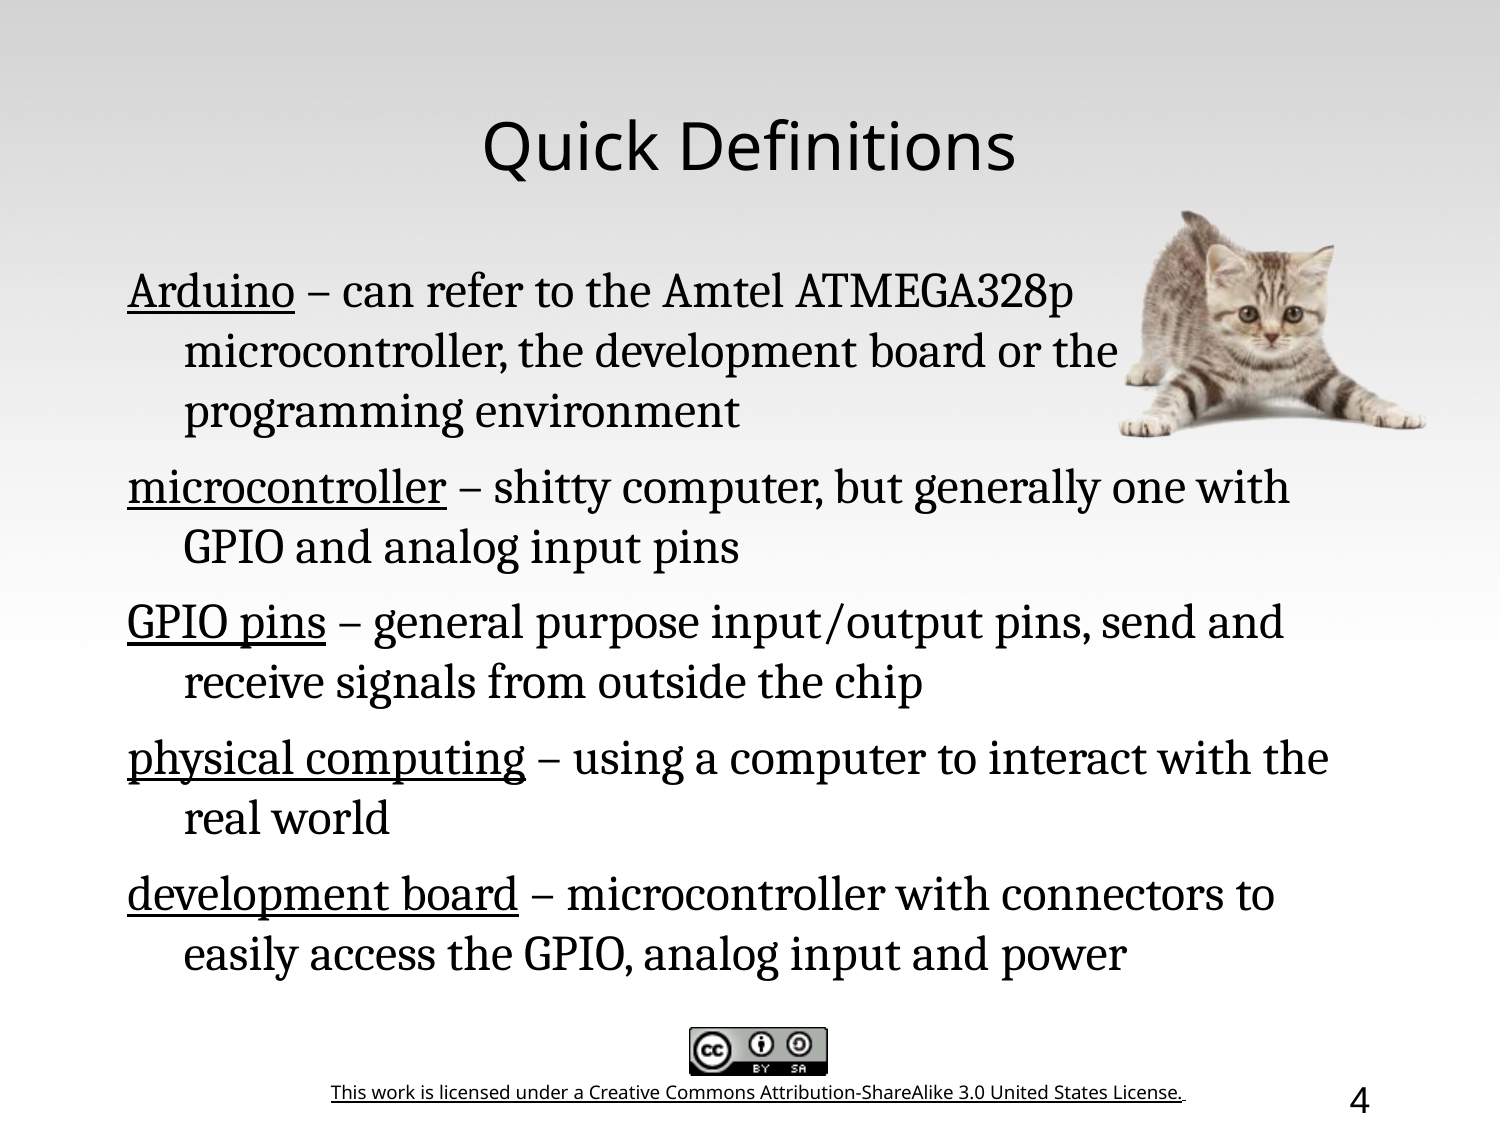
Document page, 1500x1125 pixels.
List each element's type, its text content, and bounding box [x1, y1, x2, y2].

list Arduino – can refer to the Amtel ATMEGA328p microcontroller, the development board or the programming environment microcontroller – shitty computer, but generally one with GPIO and analog input pins GPIO pins – general purpose input/output pins, send and receive signals from outside the chip physical computing – using a computer to interact with the real world development board – microcontroller with connectors to easily access the GPIO, analog input and power [112, 249, 1388, 925]
title Quick Definitions [112, 49, 1388, 238]
picture [0, 0, 1500, 1125]
